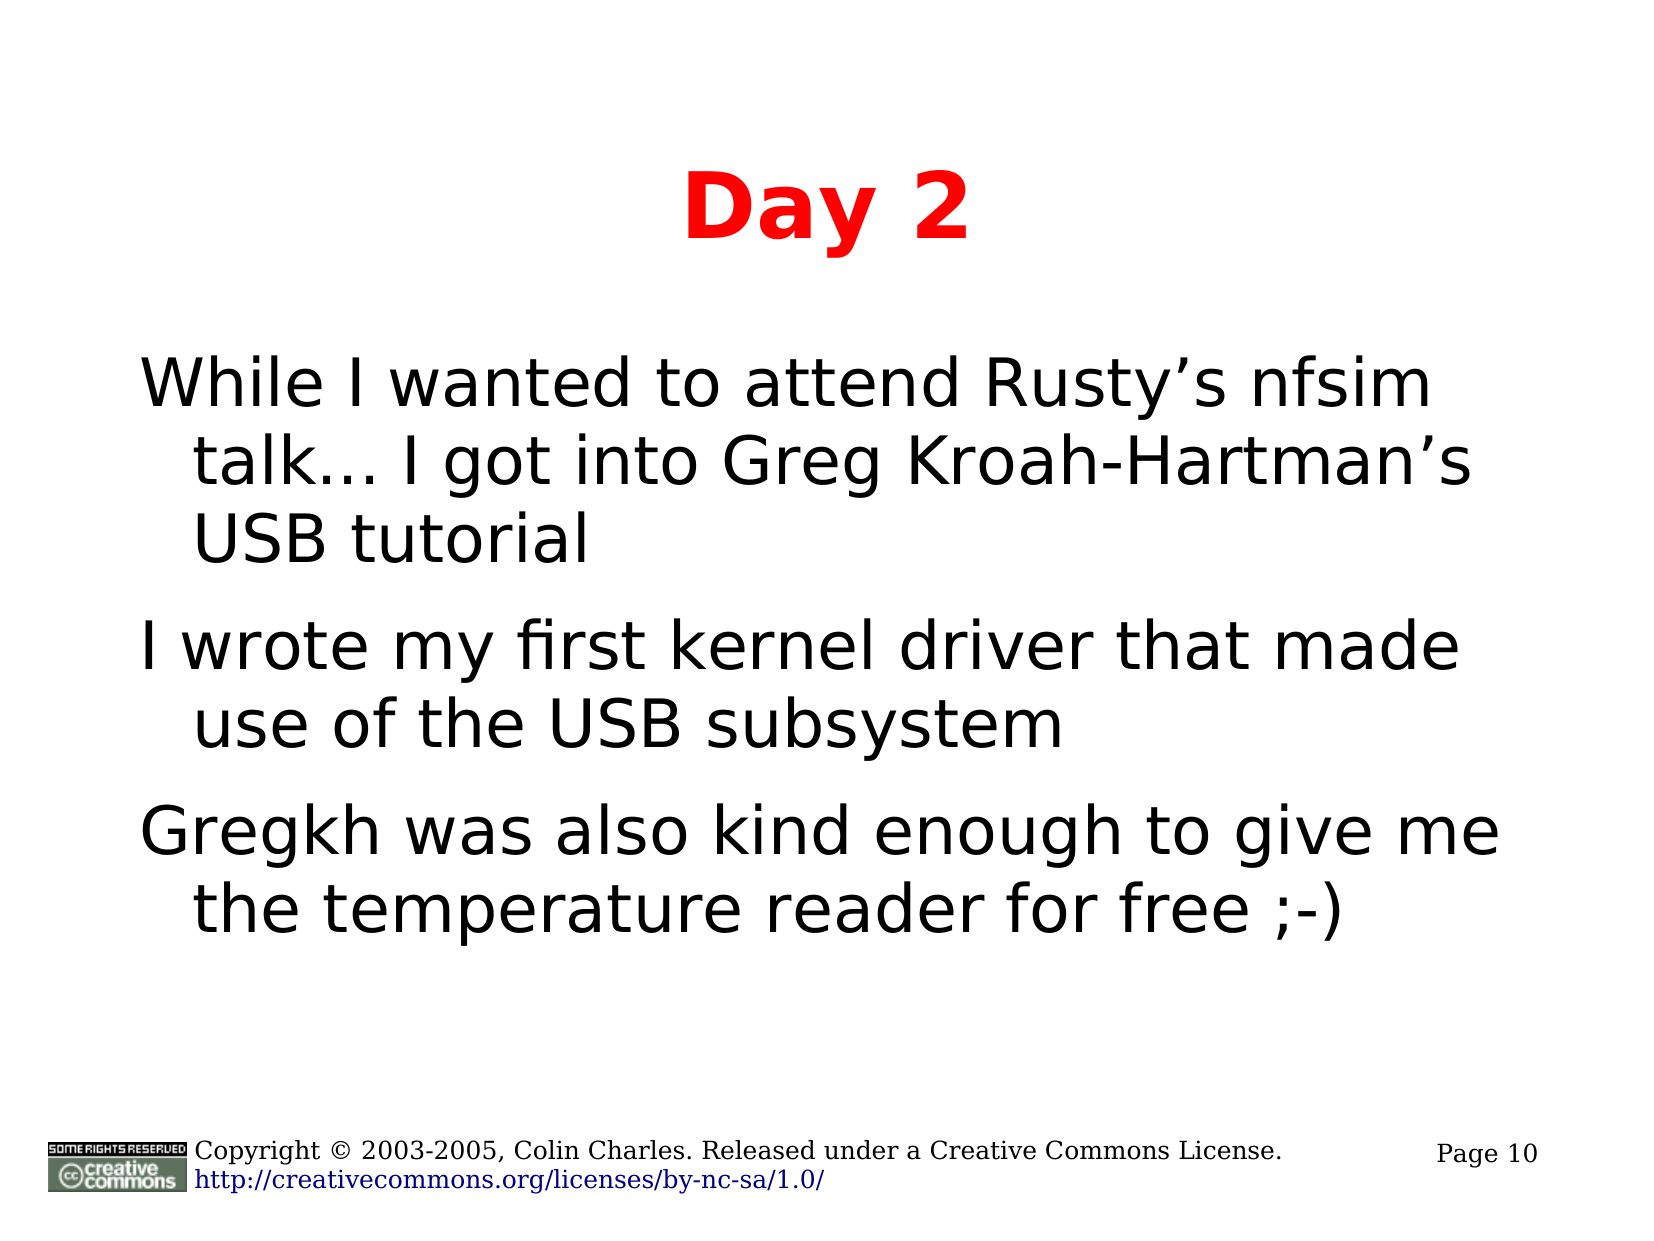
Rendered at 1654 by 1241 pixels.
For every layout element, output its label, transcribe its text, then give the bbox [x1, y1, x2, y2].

title Day 2 [121, 102, 1534, 311]
list While I wanted to attend Rusty’s nfsim talk... I got into Greg Kroah-Hartman’s USB tutorial I wrote my first kernel driver that made use of the USB subsystem Gregkh was also kind enough to give me the temperature reader for free ;-) [121, 344, 1534, 1127]
picture [48, 1142, 187, 1192]
